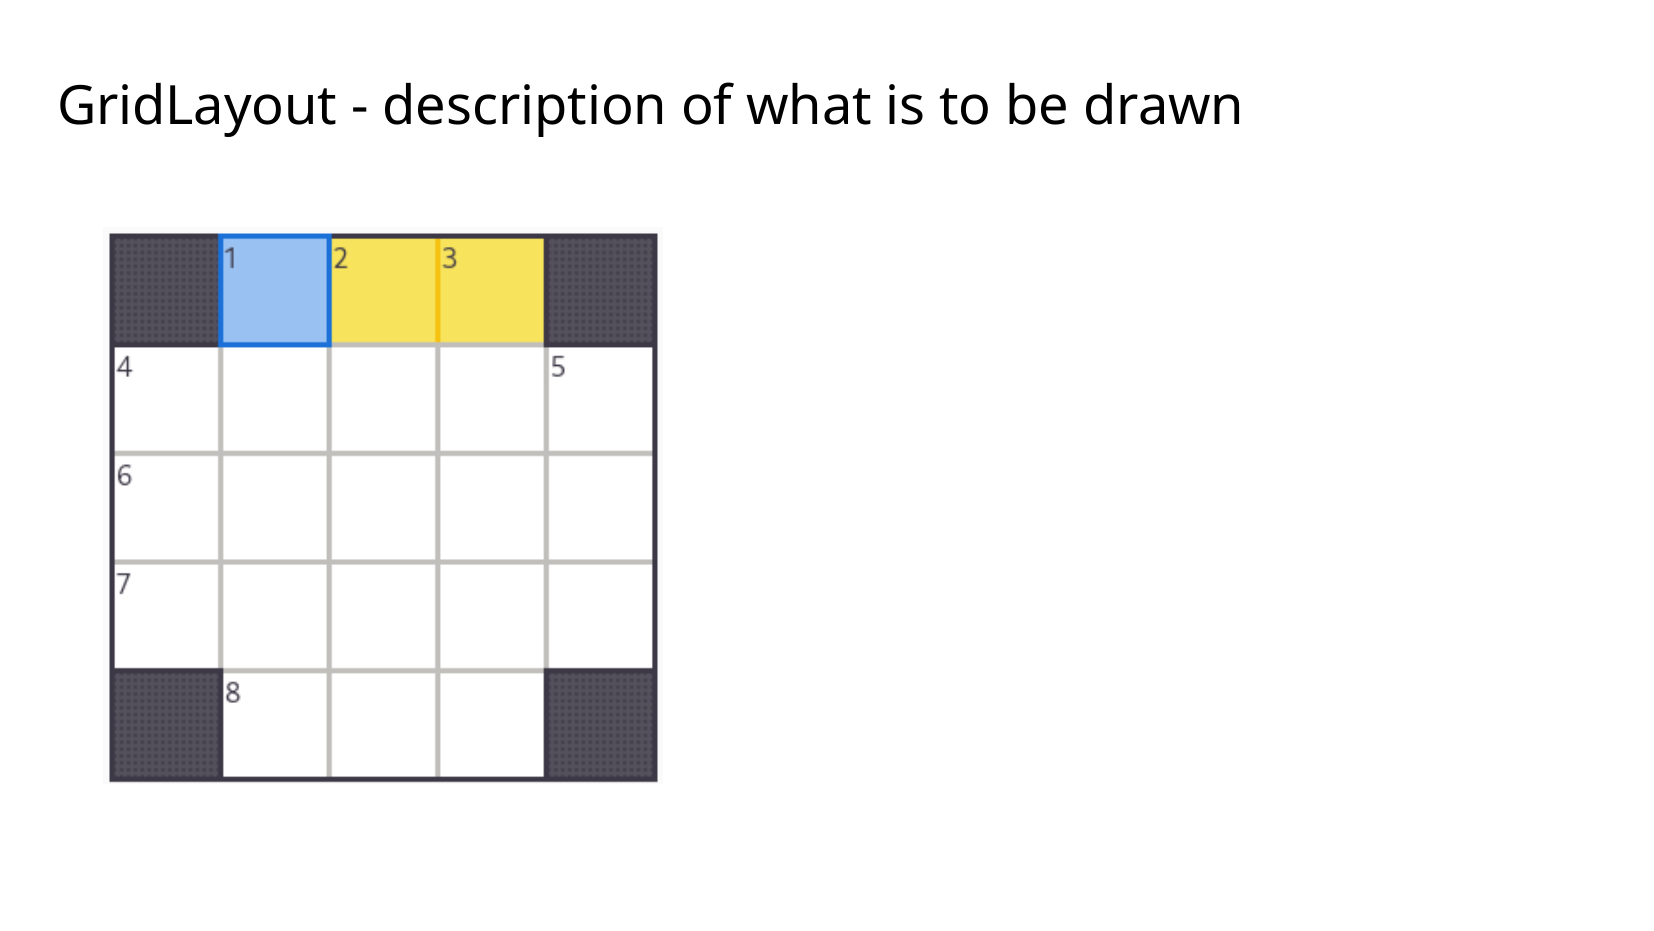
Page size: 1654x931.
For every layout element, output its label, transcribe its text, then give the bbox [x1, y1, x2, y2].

picture [103, 227, 663, 784]
title GridLayout - description of what is to be drawn [42, 51, 1583, 156]
